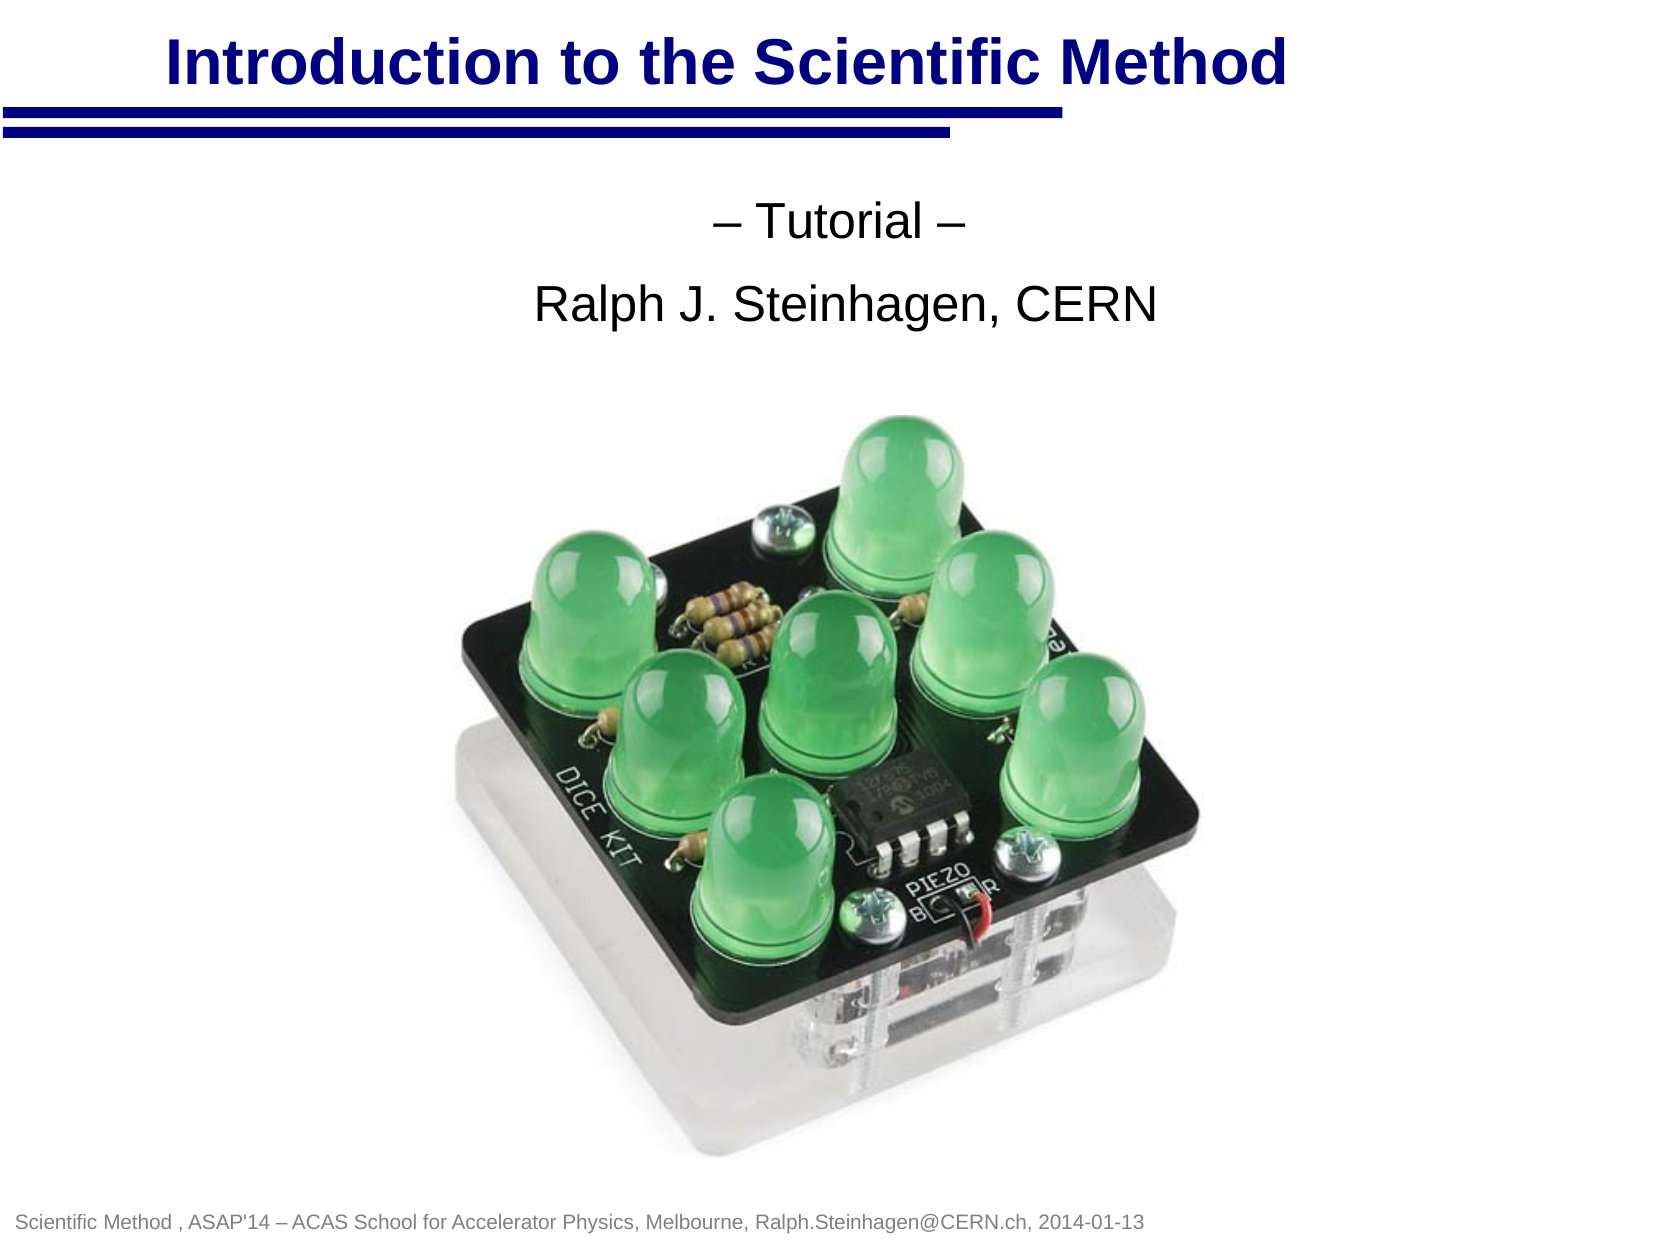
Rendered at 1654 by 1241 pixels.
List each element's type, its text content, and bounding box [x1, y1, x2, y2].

list – Tutorial – Ralph J. Steinhagen, CERN [65, 192, 1628, 1205]
title Introduction to the Scientific Method [165, 0, 1323, 124]
picture [438, 415, 1220, 1158]
